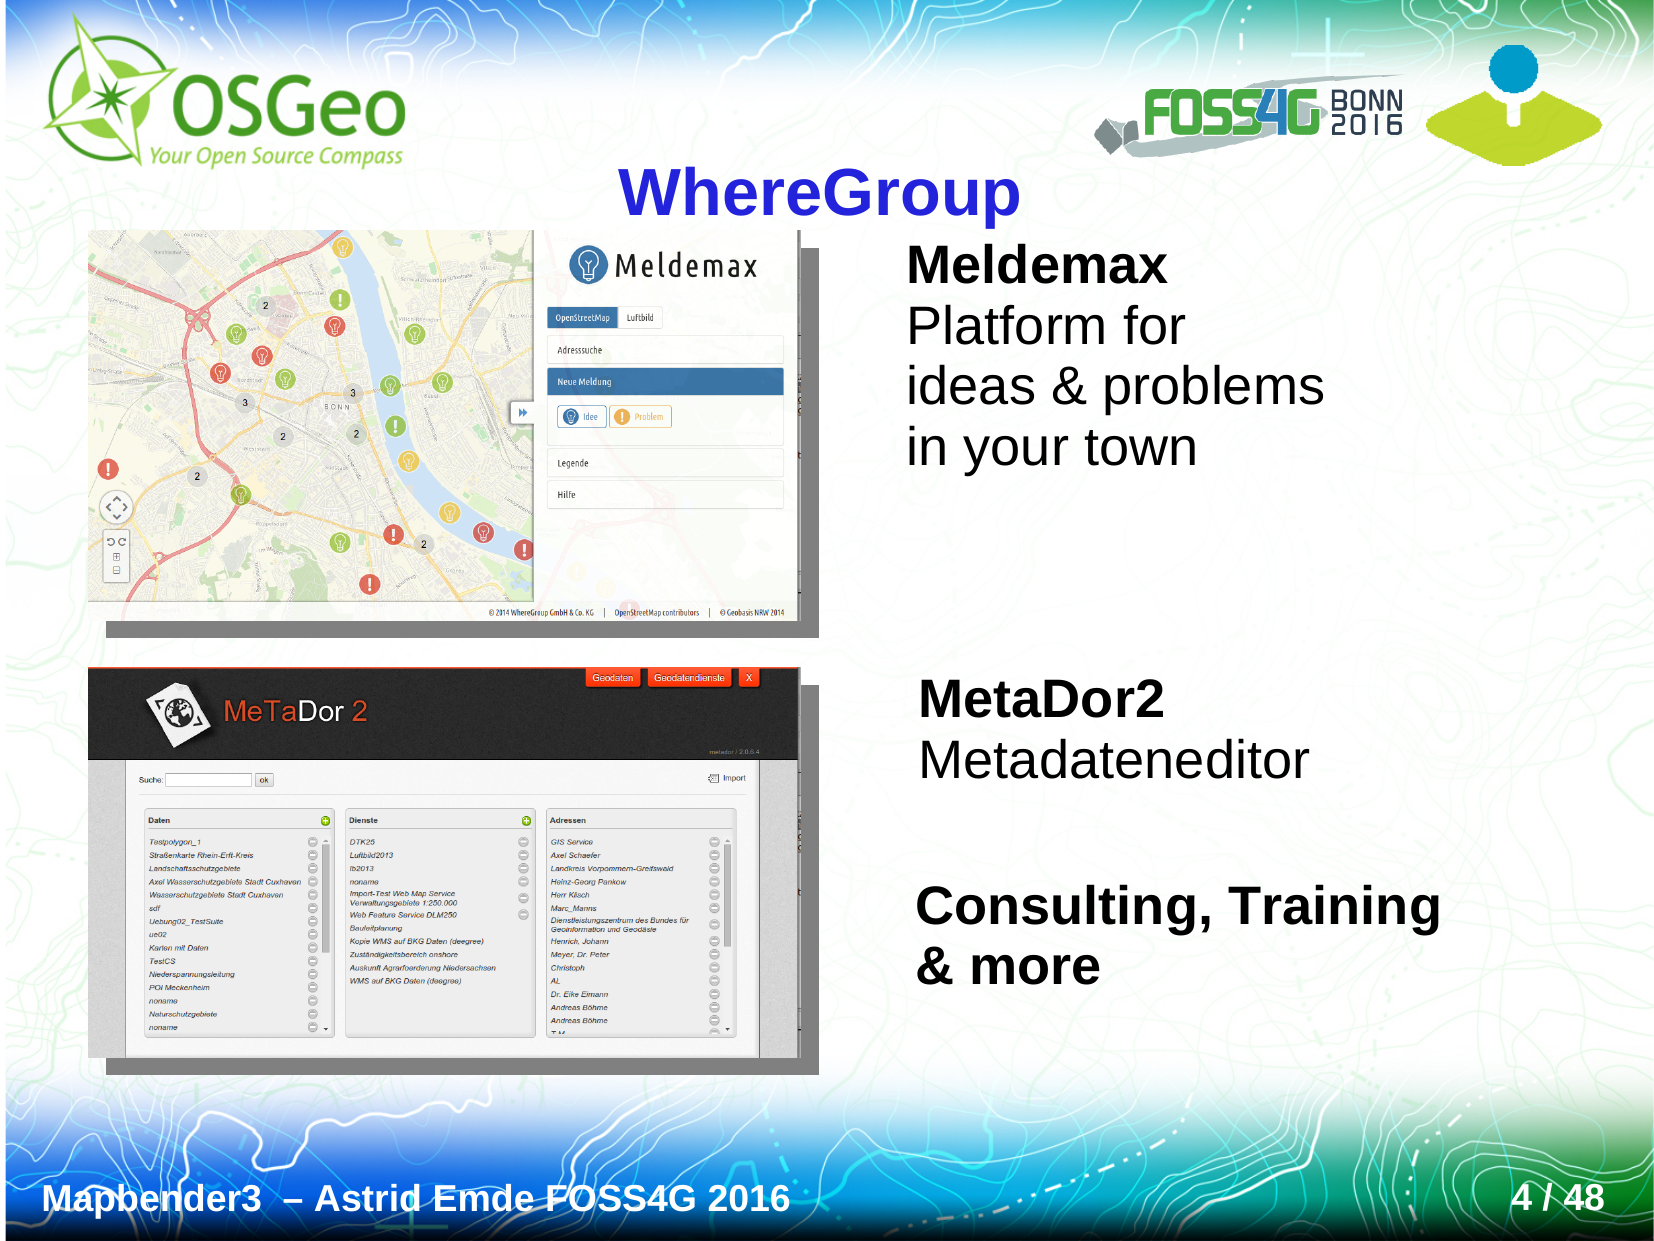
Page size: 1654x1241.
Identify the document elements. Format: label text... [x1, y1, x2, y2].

text_box Consulting, Training & more [900, 868, 1592, 1024]
picture [5, 0, 1654, 1241]
text_box Meldemax Platform for ideas & problems in your town [891, 227, 1497, 582]
text_box MetaDor2 Metadateneditor [903, 661, 1326, 814]
title WhereGroup [76, 118, 1565, 266]
